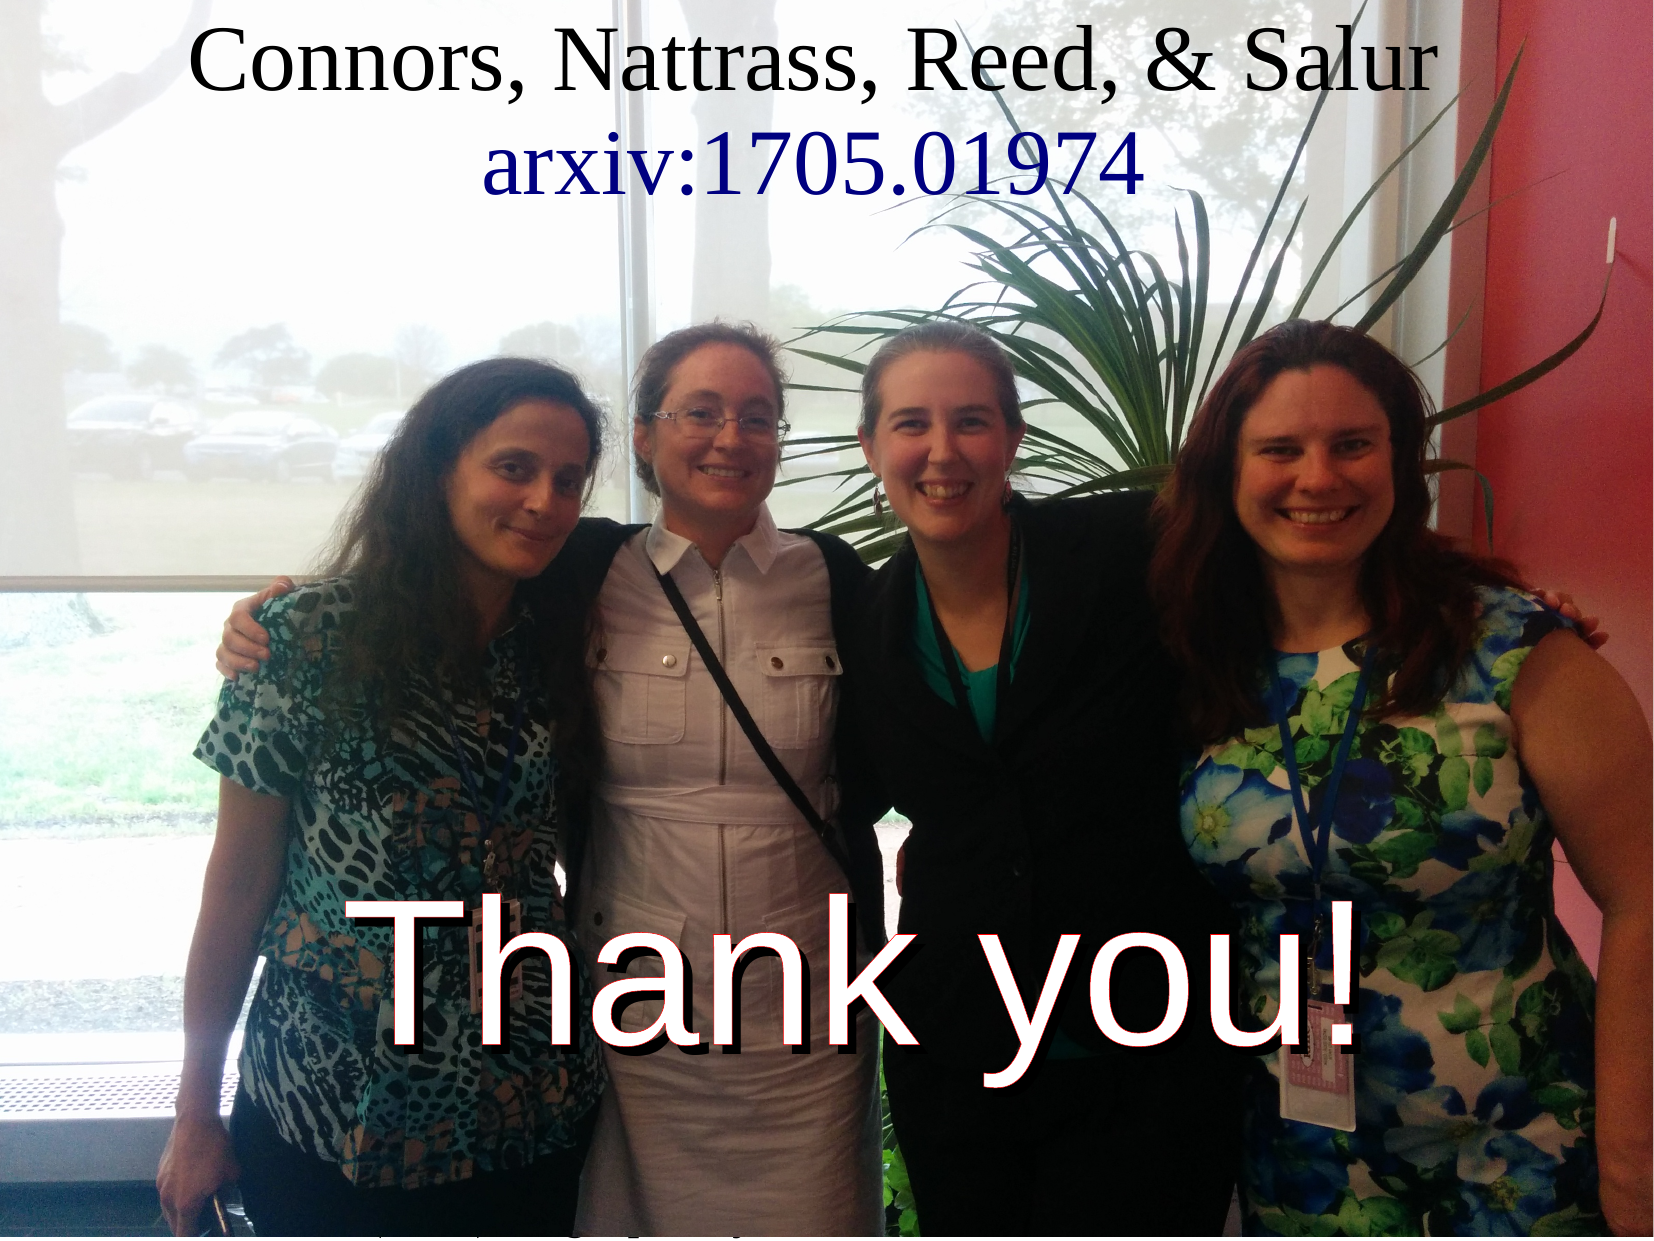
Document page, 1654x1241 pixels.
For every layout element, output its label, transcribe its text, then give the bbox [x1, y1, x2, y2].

text_box Connors, Nattrass, Reed, & Salur arxiv:1705.01974 [168, 0, 1460, 223]
text_box Thank you! [326, 848, 1414, 1097]
picture [0, 0, 1654, 1237]
